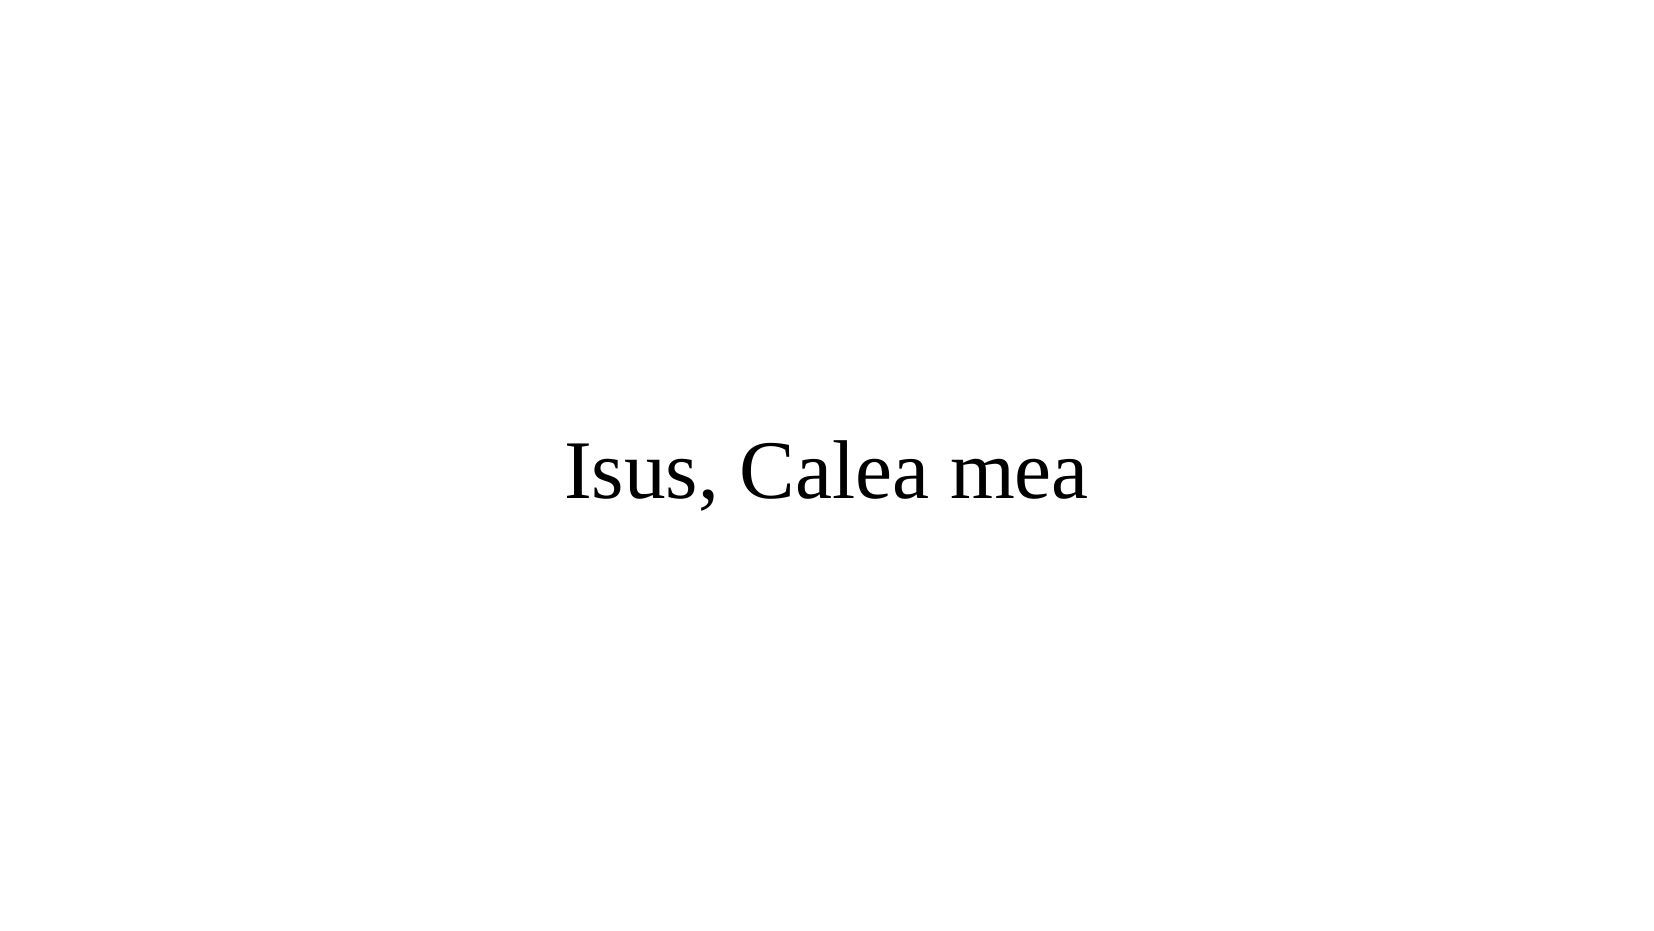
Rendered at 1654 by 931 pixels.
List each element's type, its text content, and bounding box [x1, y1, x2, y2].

title Isus, Calea mea [165, 392, 1489, 549]
